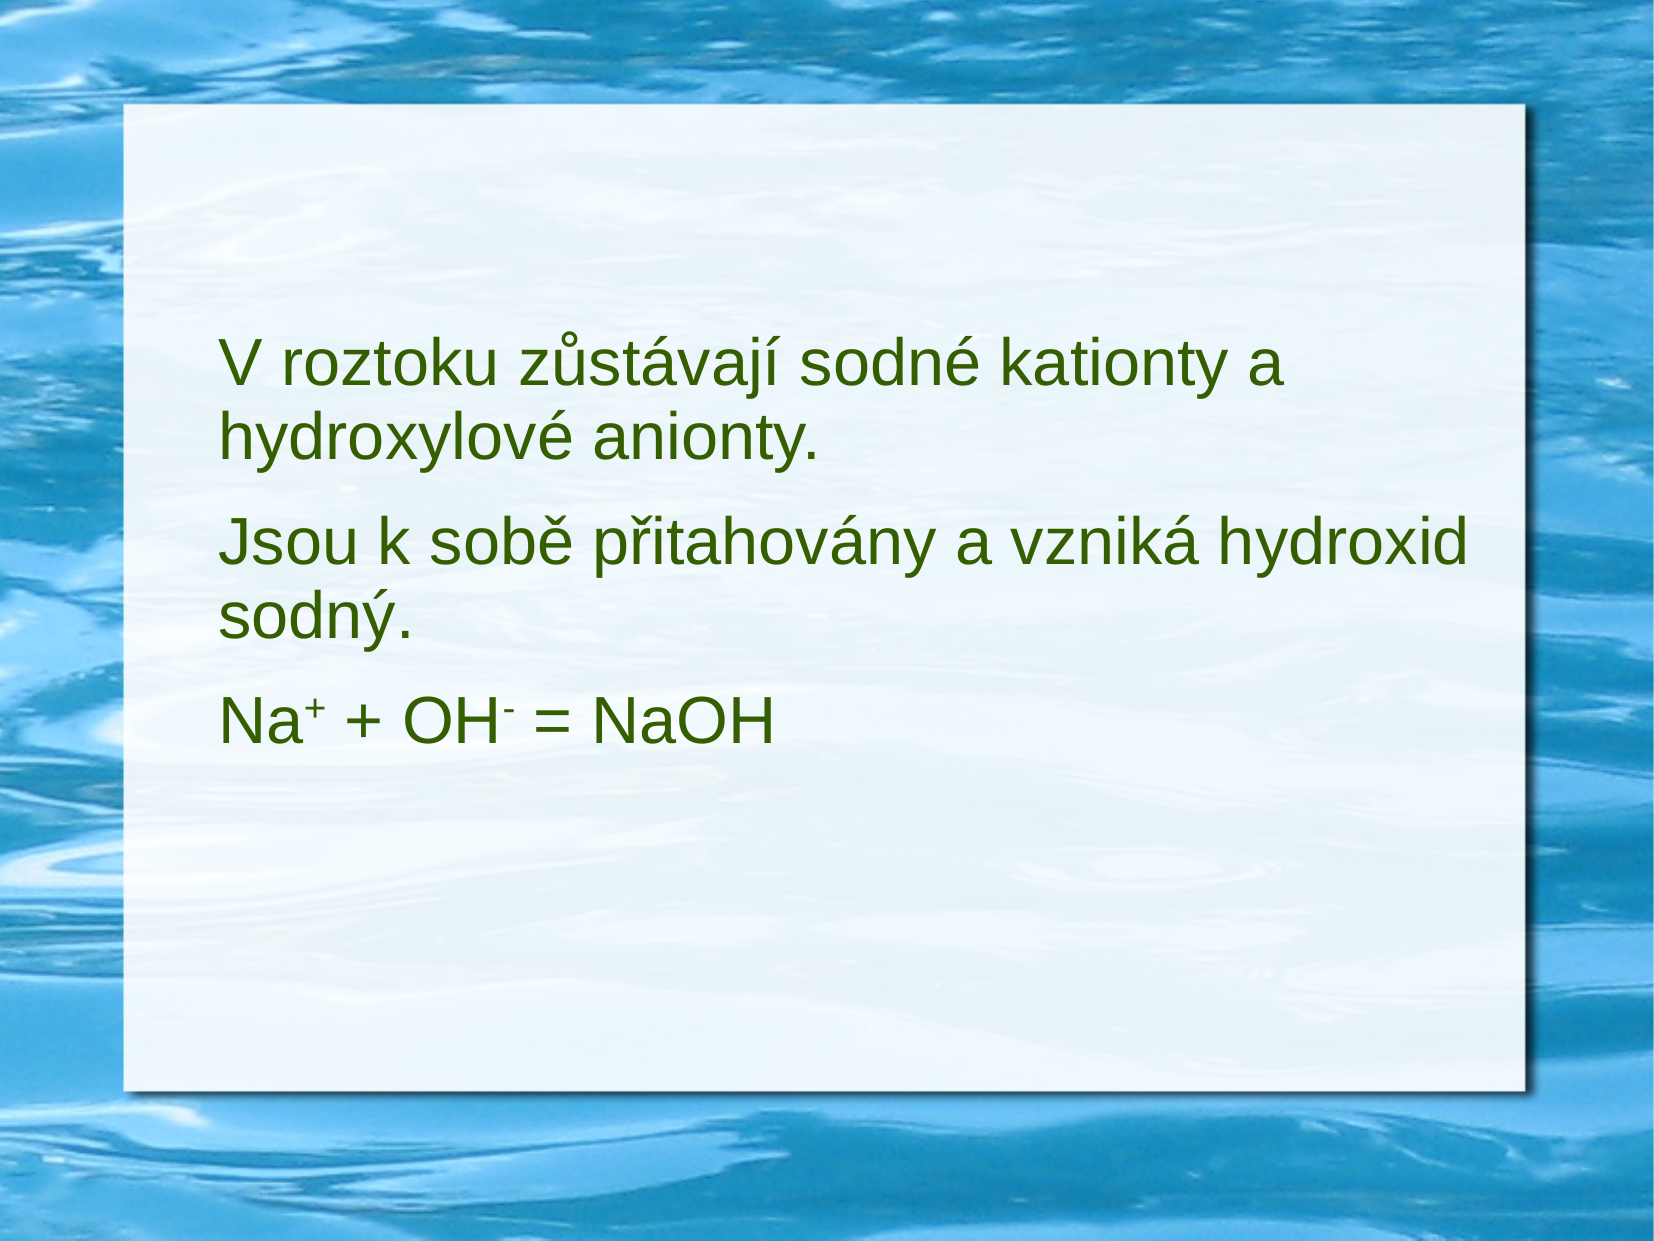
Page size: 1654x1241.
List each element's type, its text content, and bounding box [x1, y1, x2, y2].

picture [0, 0, 1654, 1241]
list V roztoku zůstávají sodné kationty a hydroxylové anionty. Jsou k sobě přitahovány a vzniká hydroxid sodný. Na+ + OH- = NaOH [147, 324, 1506, 1045]
